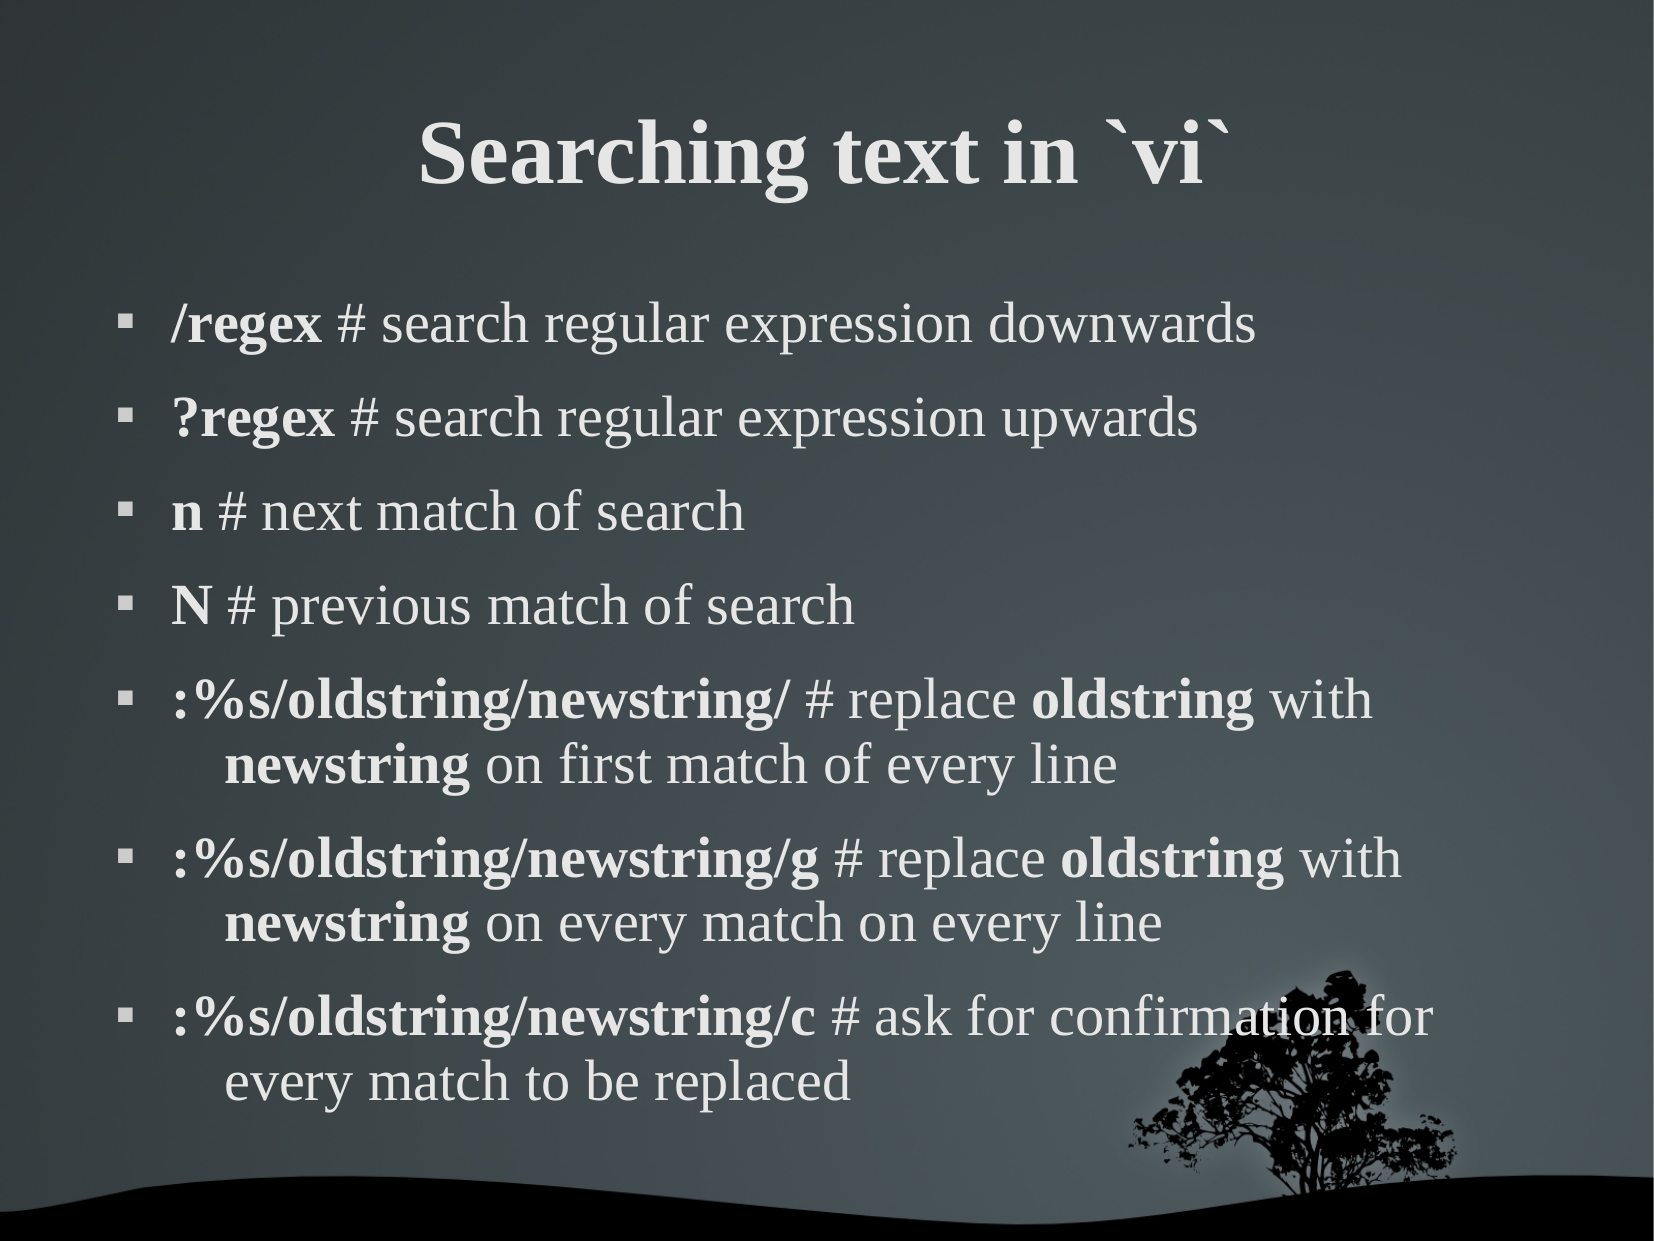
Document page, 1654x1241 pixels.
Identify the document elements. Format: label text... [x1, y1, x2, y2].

picture [0, 0, 1654, 1241]
list /regex # search regular expression downwards ?regex # search regular expression upwards n # next match of search N # previous match of search :%s/oldstring/newstring/ # replace oldstring with newstring on first match of every line :%s/oldstring/newstring/g # replace oldstring with newstring on every match on every line :%s/oldstring/newstring/c # ask for confirmation for every match to be replaced [82, 290, 1571, 1222]
title Searching text in `vi` [82, 49, 1571, 257]
